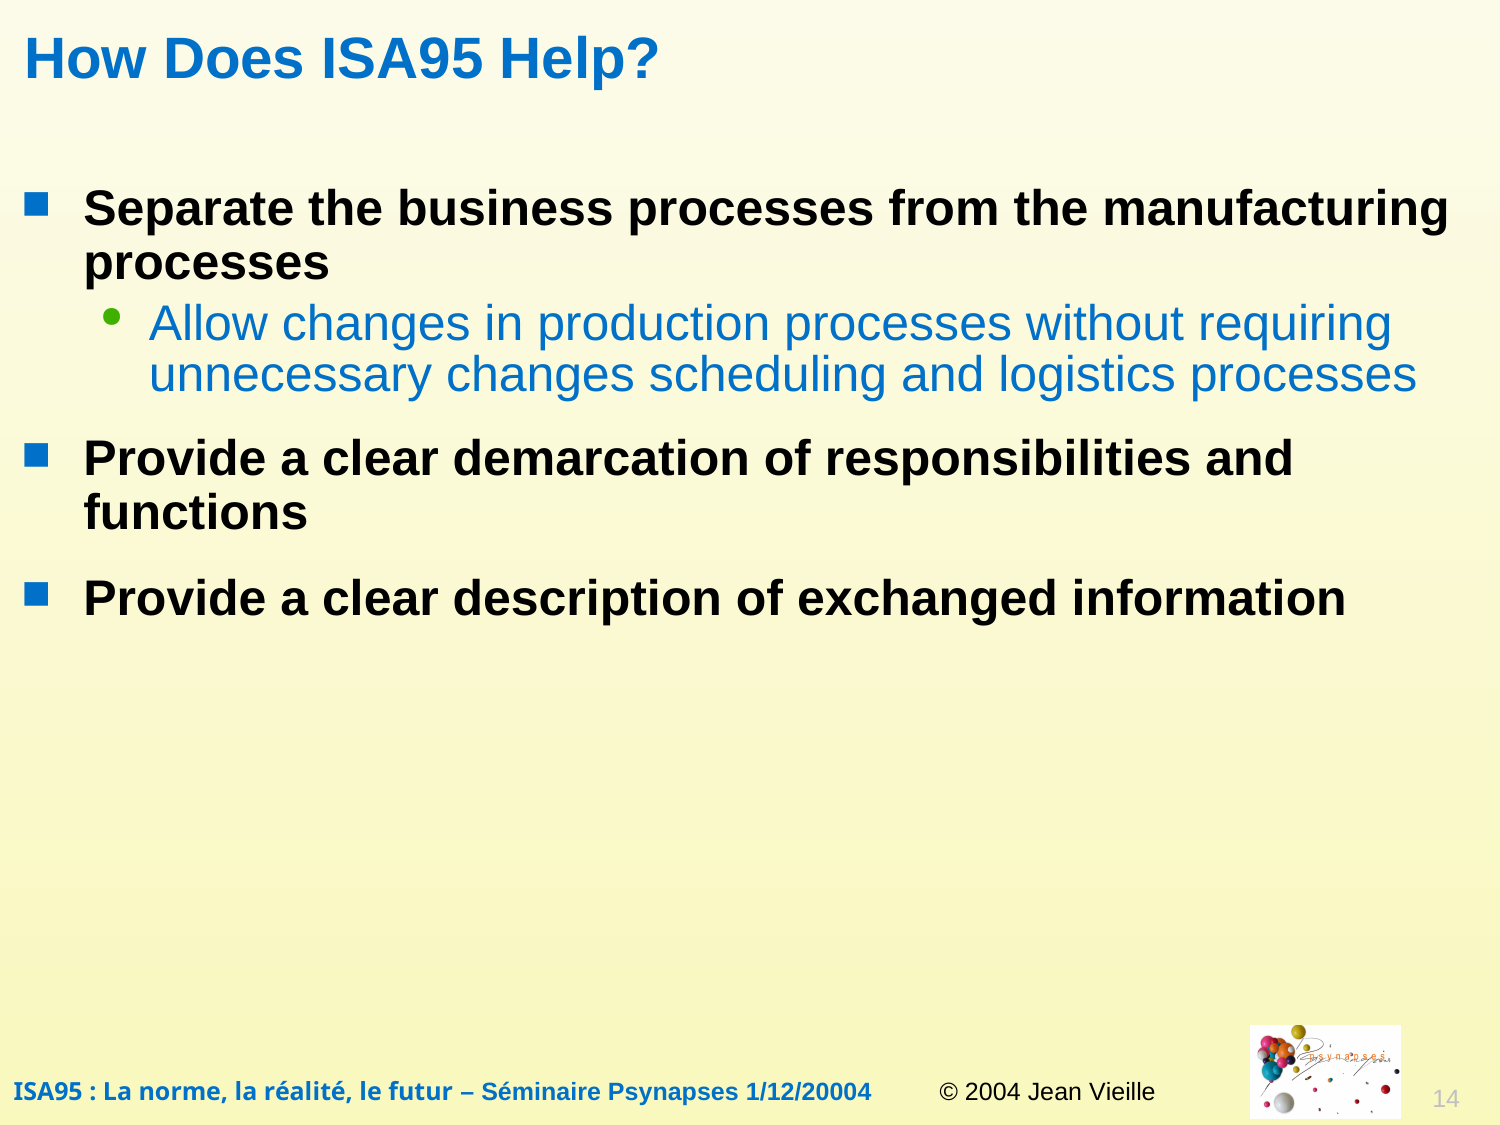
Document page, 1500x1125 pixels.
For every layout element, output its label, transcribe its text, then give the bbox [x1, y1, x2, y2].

list Separate the business processes from the manufacturing processes Allow changes in production processes without requiring unnecessary changes scheduling and logistics processes Provide a clear demarcation of responsibilities and functions Provide a clear description of exchanged information [12, 174, 1476, 1026]
picture [1250, 1026, 1401, 1119]
title How Does ISA95 Help? [9, 12, 1476, 151]
